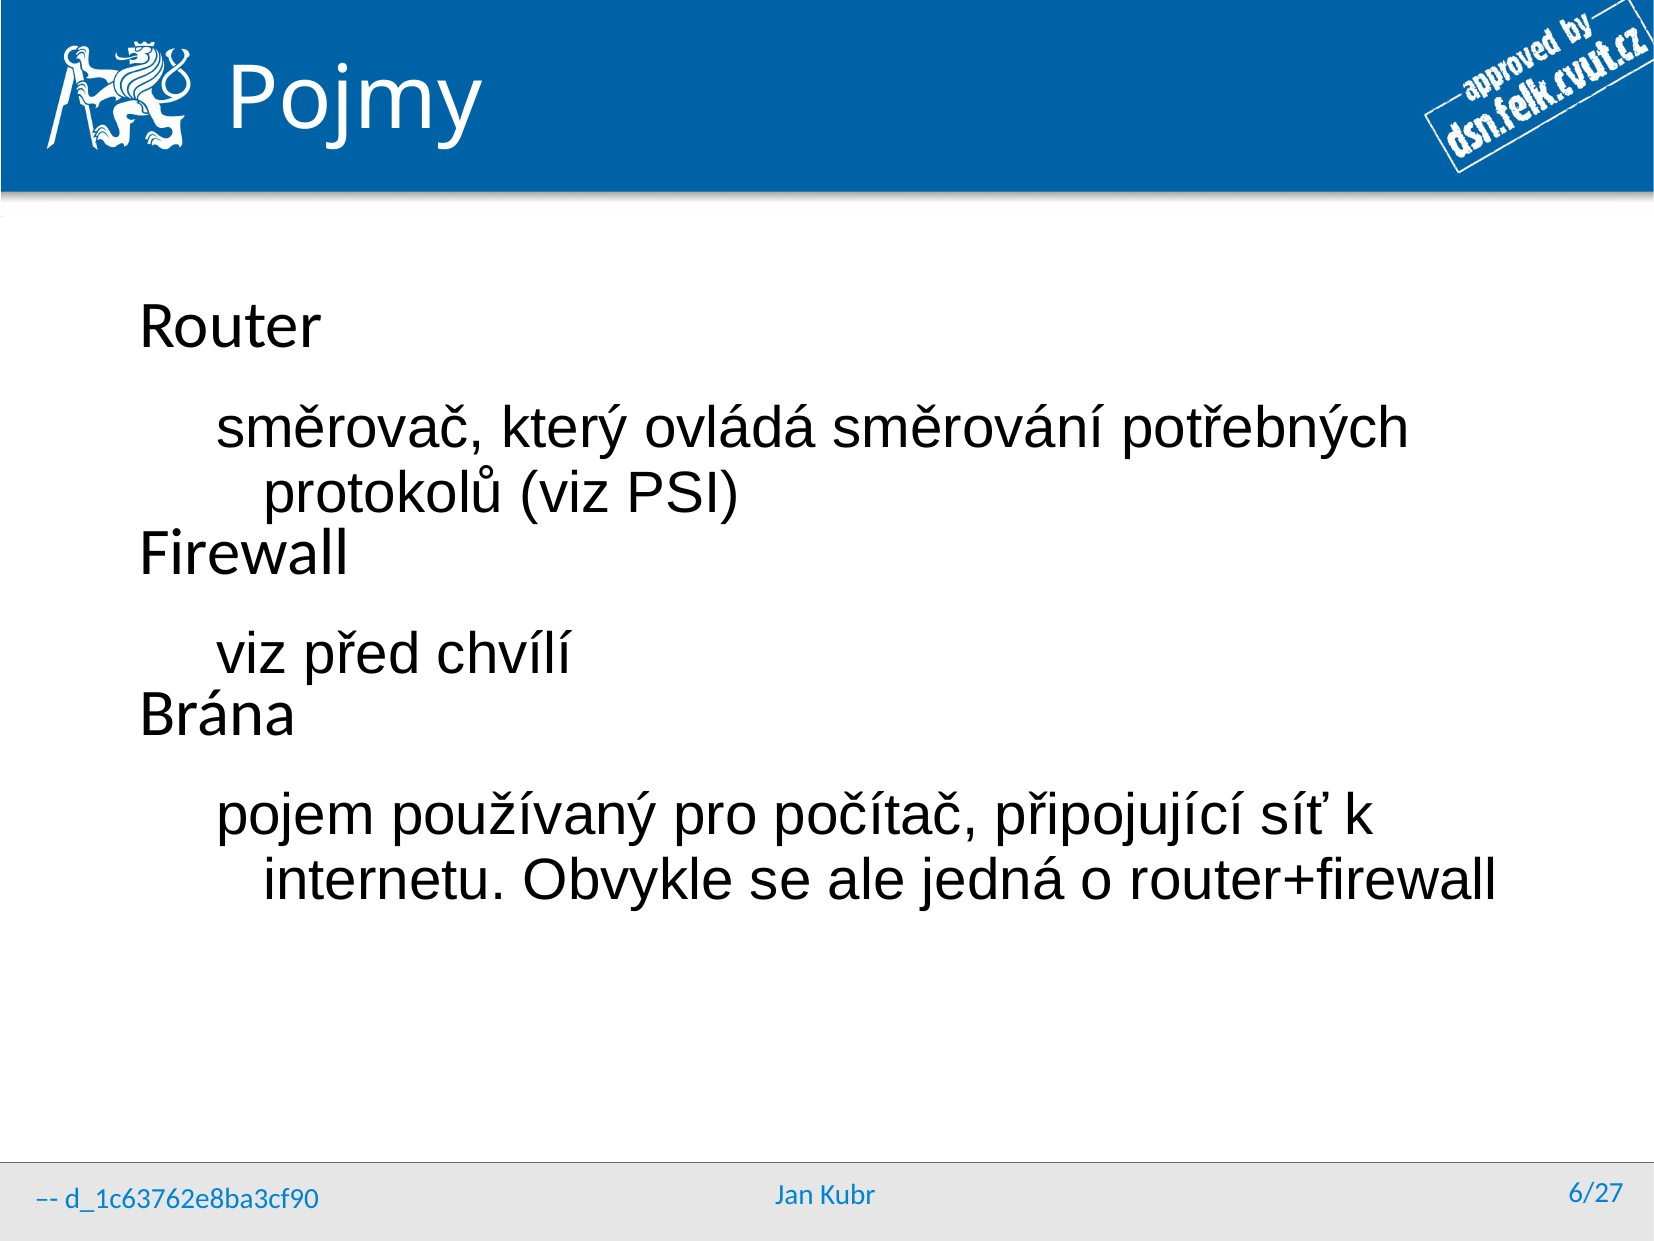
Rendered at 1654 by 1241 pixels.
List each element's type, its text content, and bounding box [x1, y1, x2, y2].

list Router směrovač, který ovládá směrování potřebných protokolů (viz PSI) Firewall viz před chvílí Brána pojem používaný pro počítač, připojující síť k internetu. Obvykle se ale jedná o router+firewall [121, 297, 1534, 1126]
title Pojmy [225, 0, 1426, 188]
picture [1, 0, 1654, 217]
